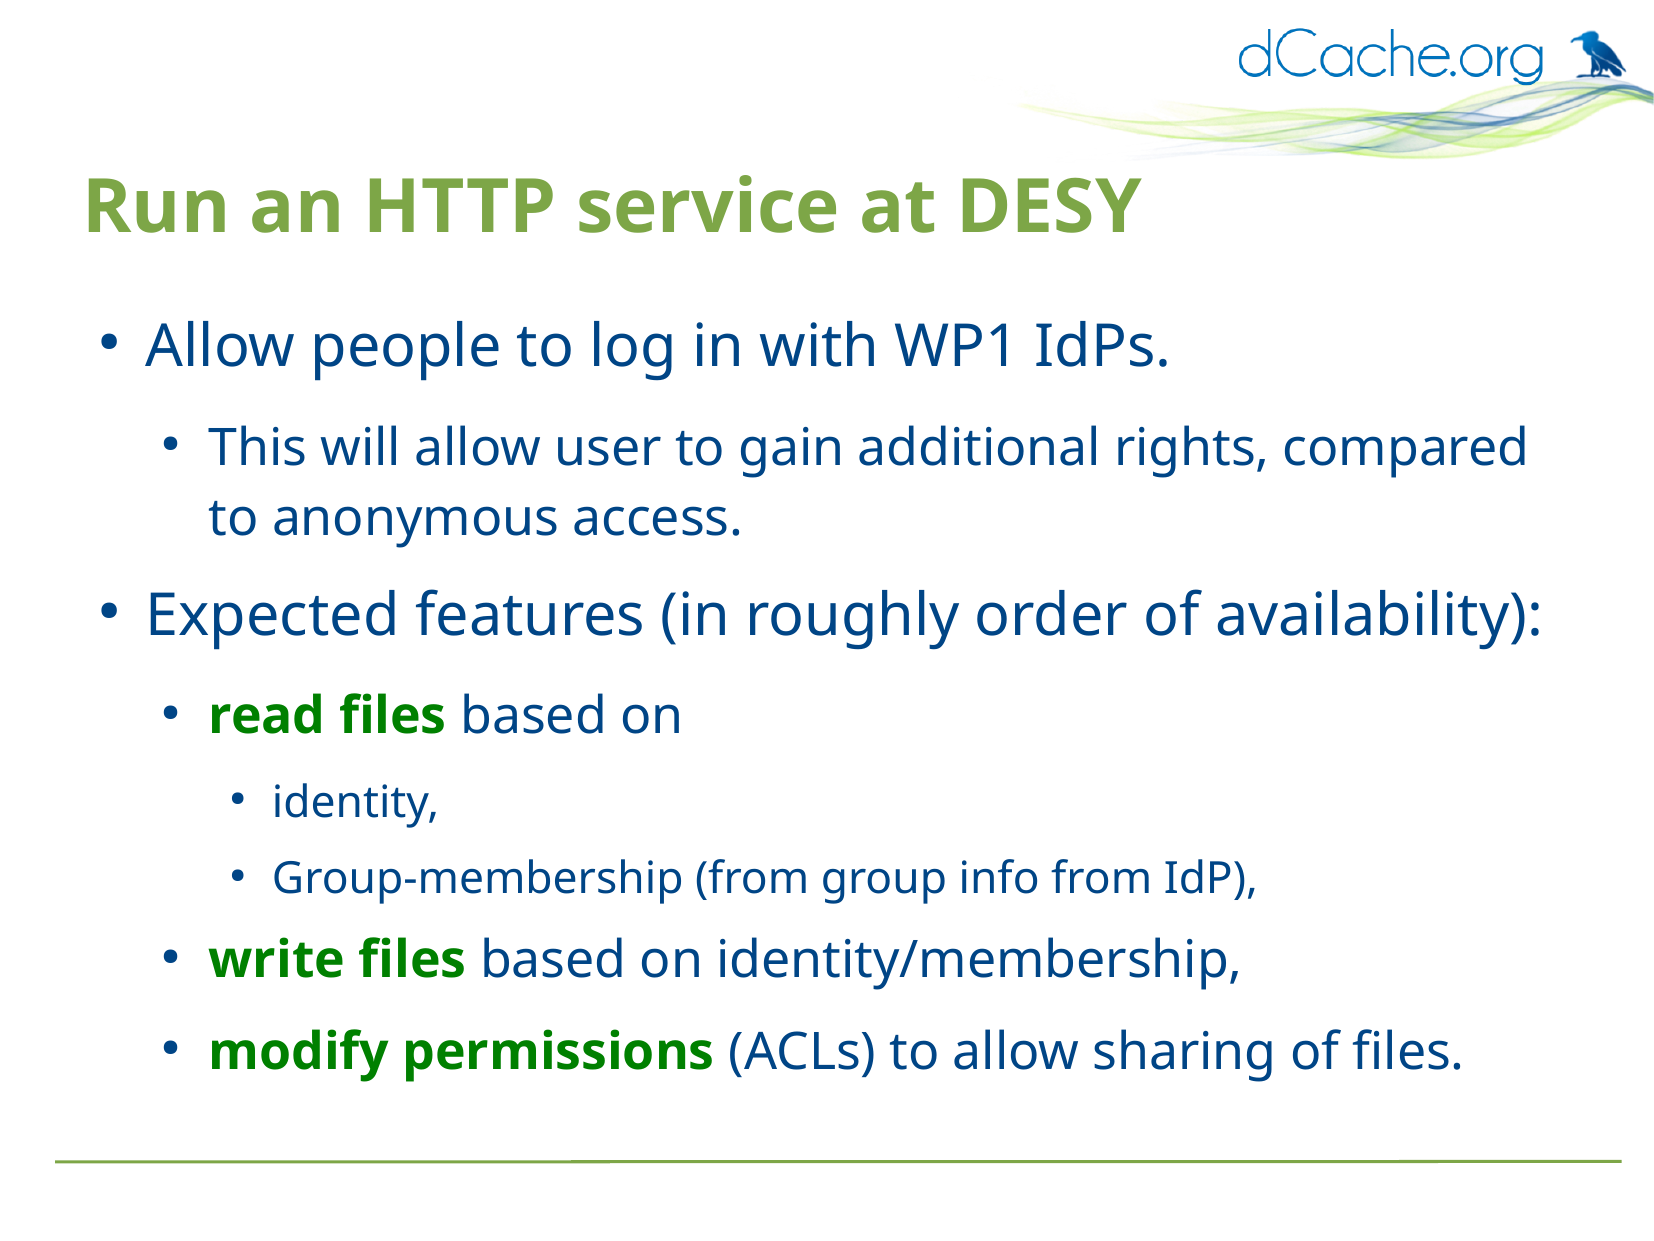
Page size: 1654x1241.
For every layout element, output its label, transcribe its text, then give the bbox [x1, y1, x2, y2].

list Allow people to log in with WP1 IdPs. This will allow user to gain additional rights, compared to anonymous access. Expected features (in roughly order of availability): read files based on identity, Group-membership (from group info from IdP), write files based on identity/membership, modify permissions (ACLs) to allow sharing of files. [82, 302, 1571, 1150]
title Run an HTTP service at DESY [82, 155, 1605, 252]
picture [956, 16, 1654, 169]
